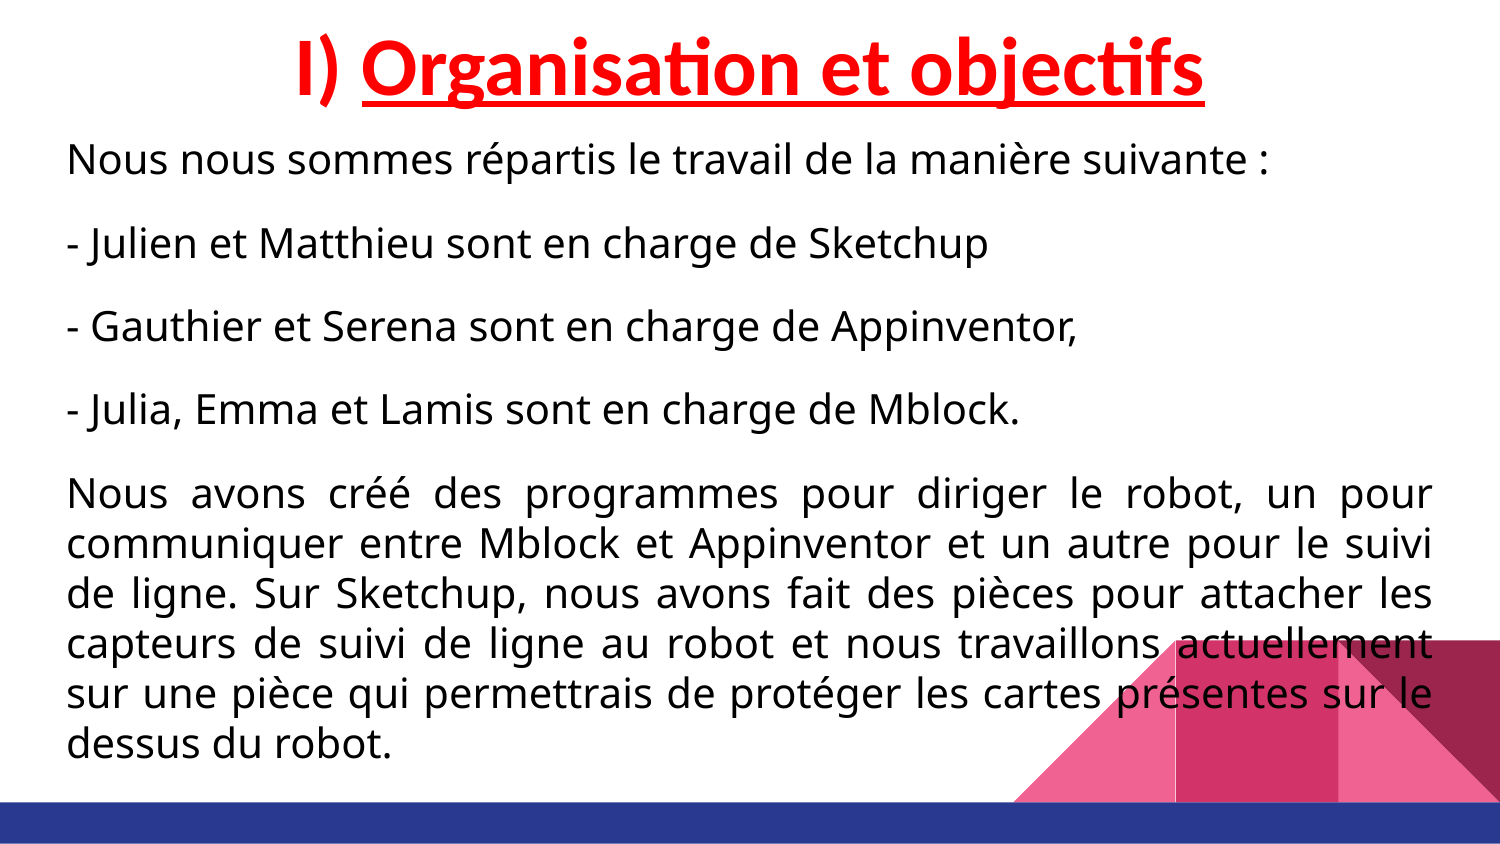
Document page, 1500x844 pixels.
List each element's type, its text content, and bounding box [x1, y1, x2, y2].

list Nous nous sommes répartis le travail de la manière suivante : - Julien et Matthieu sont en charge de Sketchup - Gauthier et Serena sont en charge de Appinventor, - Julia, Emma et Lamis sont en charge de Mblock. Nous avons créé des programmes pour diriger le robot, un pour communiquer entre Mblock et Appinventor et un autre pour le suivi de ligne. Sur Sketchup, nous avons fait des pièces pour attacher les capteurs de suivi de ligne au robot et nous travaillons actuellement sur une pièce qui permettrais de protéger les cartes présentes sur le dessus du robot. [51, 118, 1449, 833]
title I) Organisation et objectifs [51, 0, 1449, 118]
